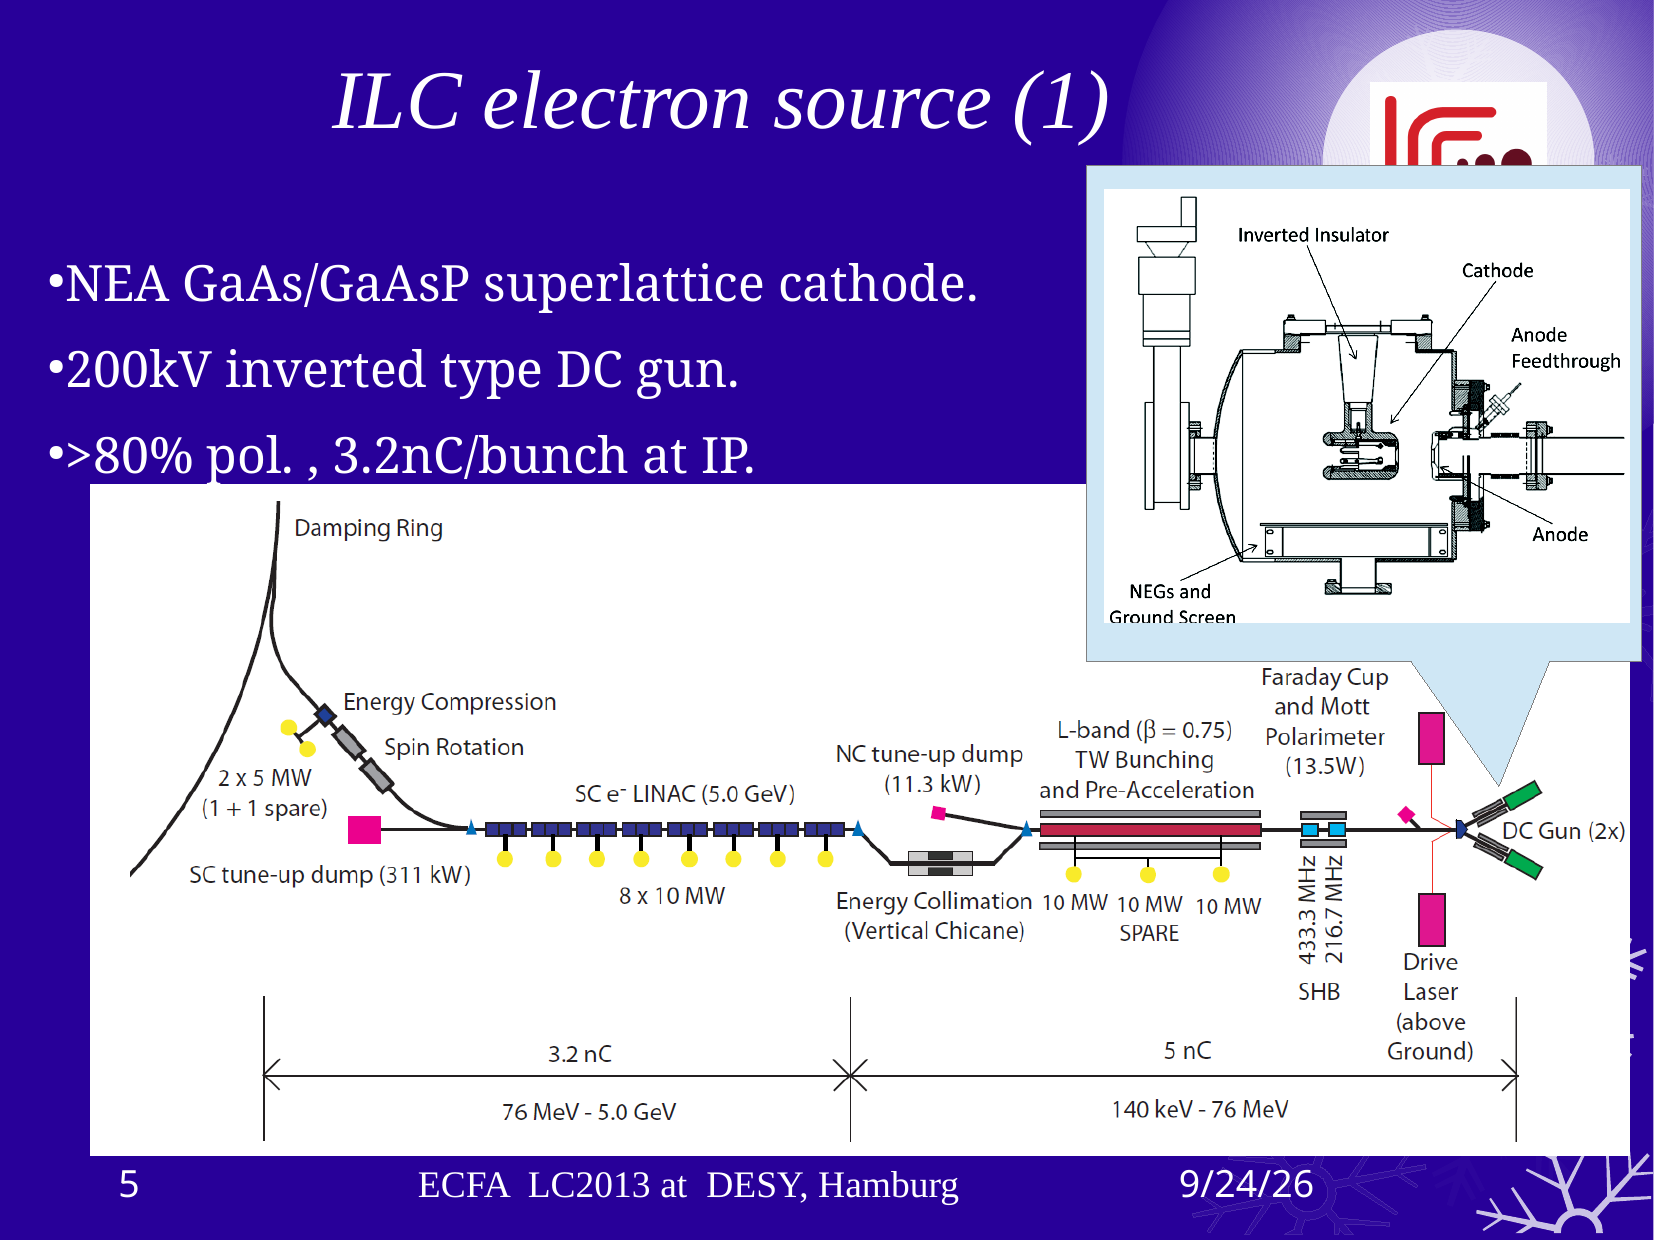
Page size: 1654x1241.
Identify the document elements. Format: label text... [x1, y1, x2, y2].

text_box [1086, 165, 1642, 787]
picture [90, 484, 1630, 1157]
picture [1432, 82, 1547, 165]
title ILC electron source (1) [11, 11, 1432, 190]
subtitle NEA GaAs/GaAsP superlattice cathode. 200kV inverted type DC gun. >80% pol. , 3.2nC/bunch at IP. [47, 248, 1069, 1077]
picture [1104, 189, 1630, 623]
